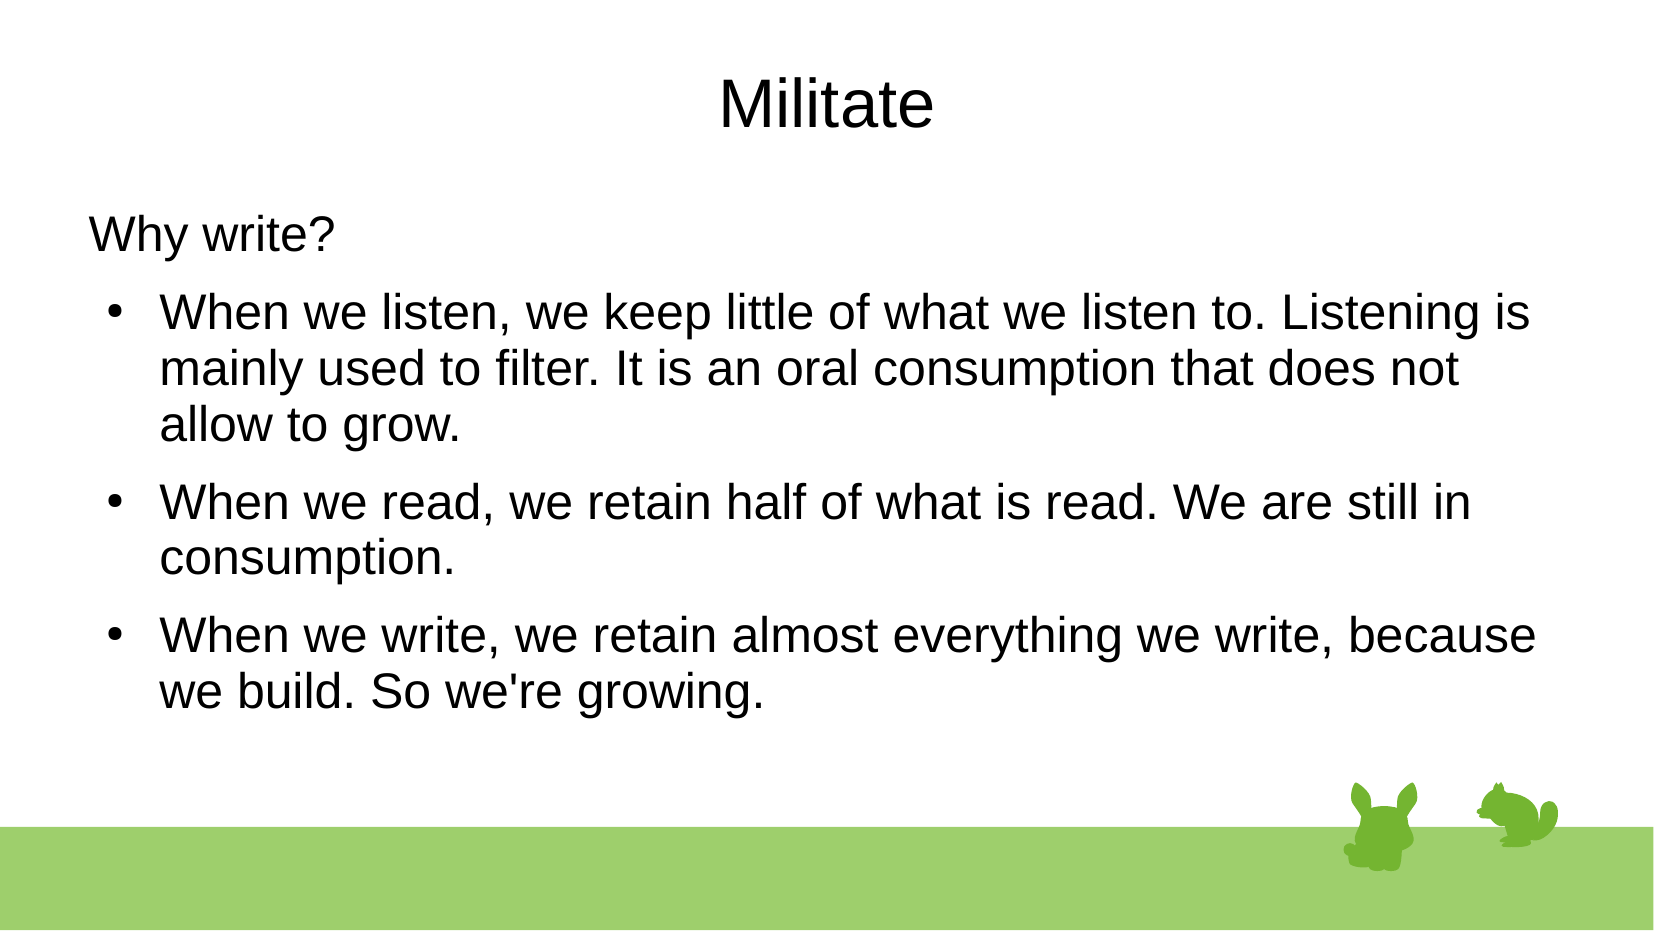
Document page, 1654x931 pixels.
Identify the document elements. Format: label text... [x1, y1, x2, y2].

list Why write? When we listen, we keep little of what we listen to. Listening is mainly used to filter. It is an oral consumption that does not allow to grow. When we read, we retain half of what is read. We are still in consumption. When we write, we retain almost everything we write, because we build. So we're growing. [88, 206, 1565, 739]
title Militate [88, 29, 1565, 178]
